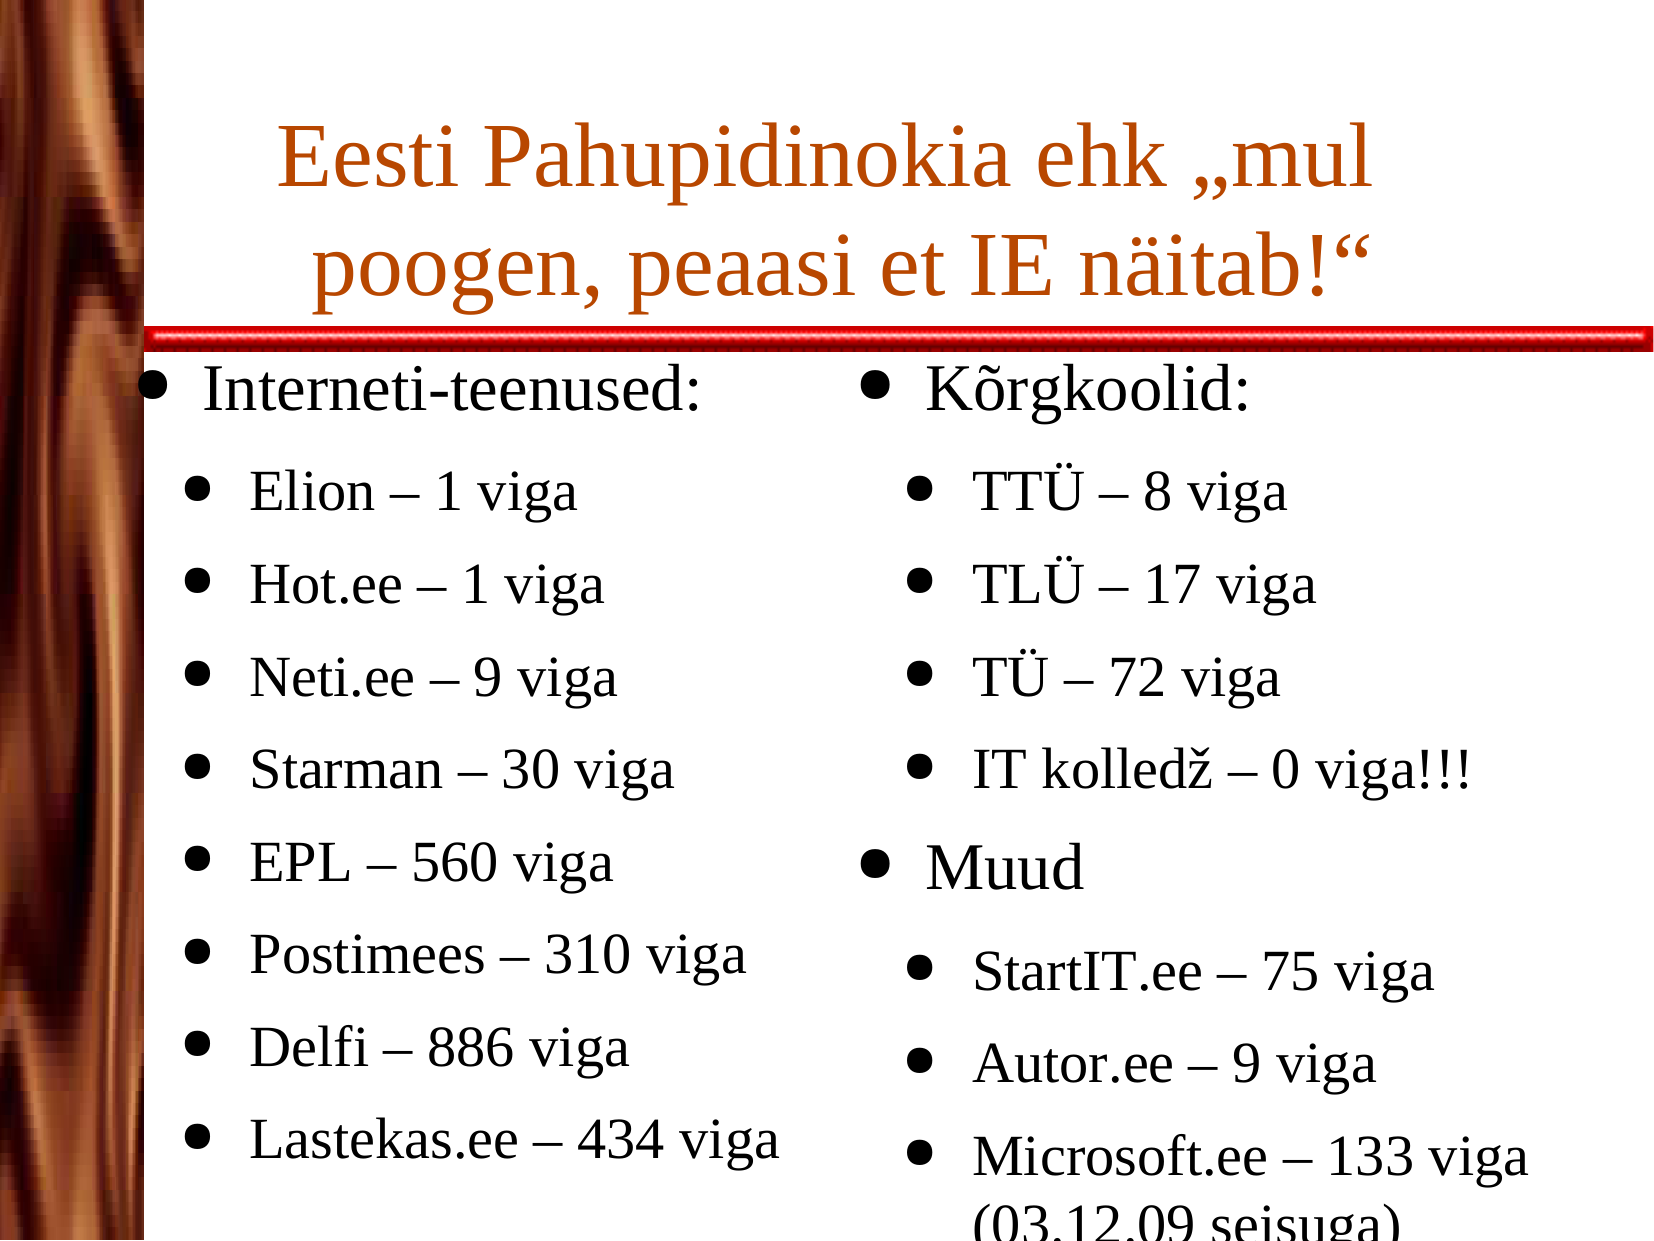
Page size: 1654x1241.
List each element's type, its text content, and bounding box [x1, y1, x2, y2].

title Eesti Pahupidinokia ehk „mul poogen, peaasi et IE näitab!“ [121, 98, 1532, 314]
list Kõrgkoolid: TTÜ – 8 viga TLÜ – 17 viga TÜ – 72 viga IT kolledž – 0 viga!!! Muud StartIT.ee – 75 viga Autor.ee – 9 viga Microsoft.ee – 133 viga (03.12.09 seisuga) [844, 344, 1533, 1241]
list Interneti-teenused: Elion – 1 viga Hot.ee – 1 viga Neti.ee – 9 viga Starman – 30 viga EPL – 560 viga Postimees – 310 viga Delfi – 886 viga Lastekas.ee – 434 viga [121, 344, 810, 1166]
picture [0, 0, 1654, 1240]
